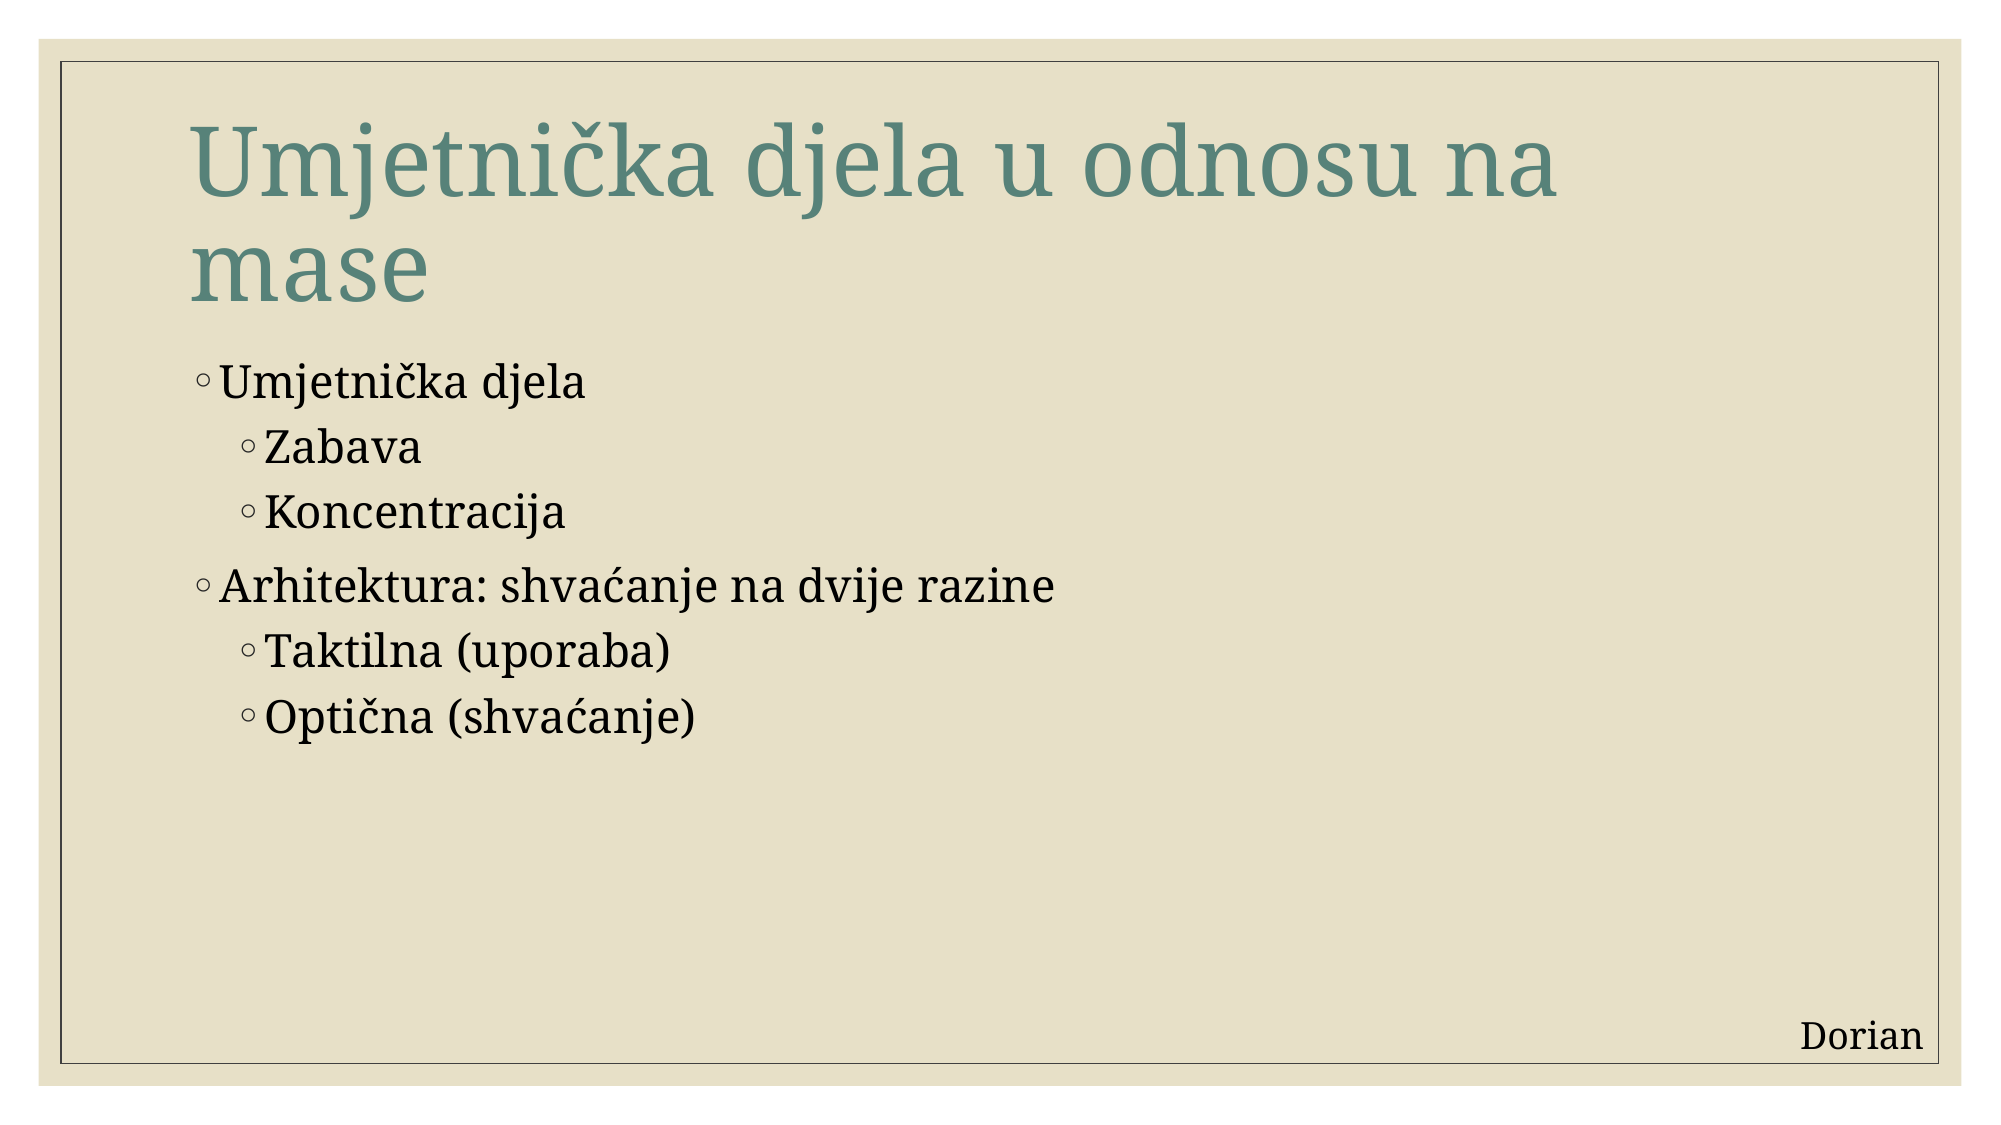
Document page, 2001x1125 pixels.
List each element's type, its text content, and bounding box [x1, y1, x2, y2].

text_box Dorian [1785, 1004, 1939, 1065]
title Umjetnička djela u odnosu na mase [174, 105, 1825, 331]
list Umjetnička djela Zabava Koncentracija Arhitektura: shvaćanje na dvije razine Taktilna (uporaba) Optična (shvaćanje) [174, 345, 1825, 990]
